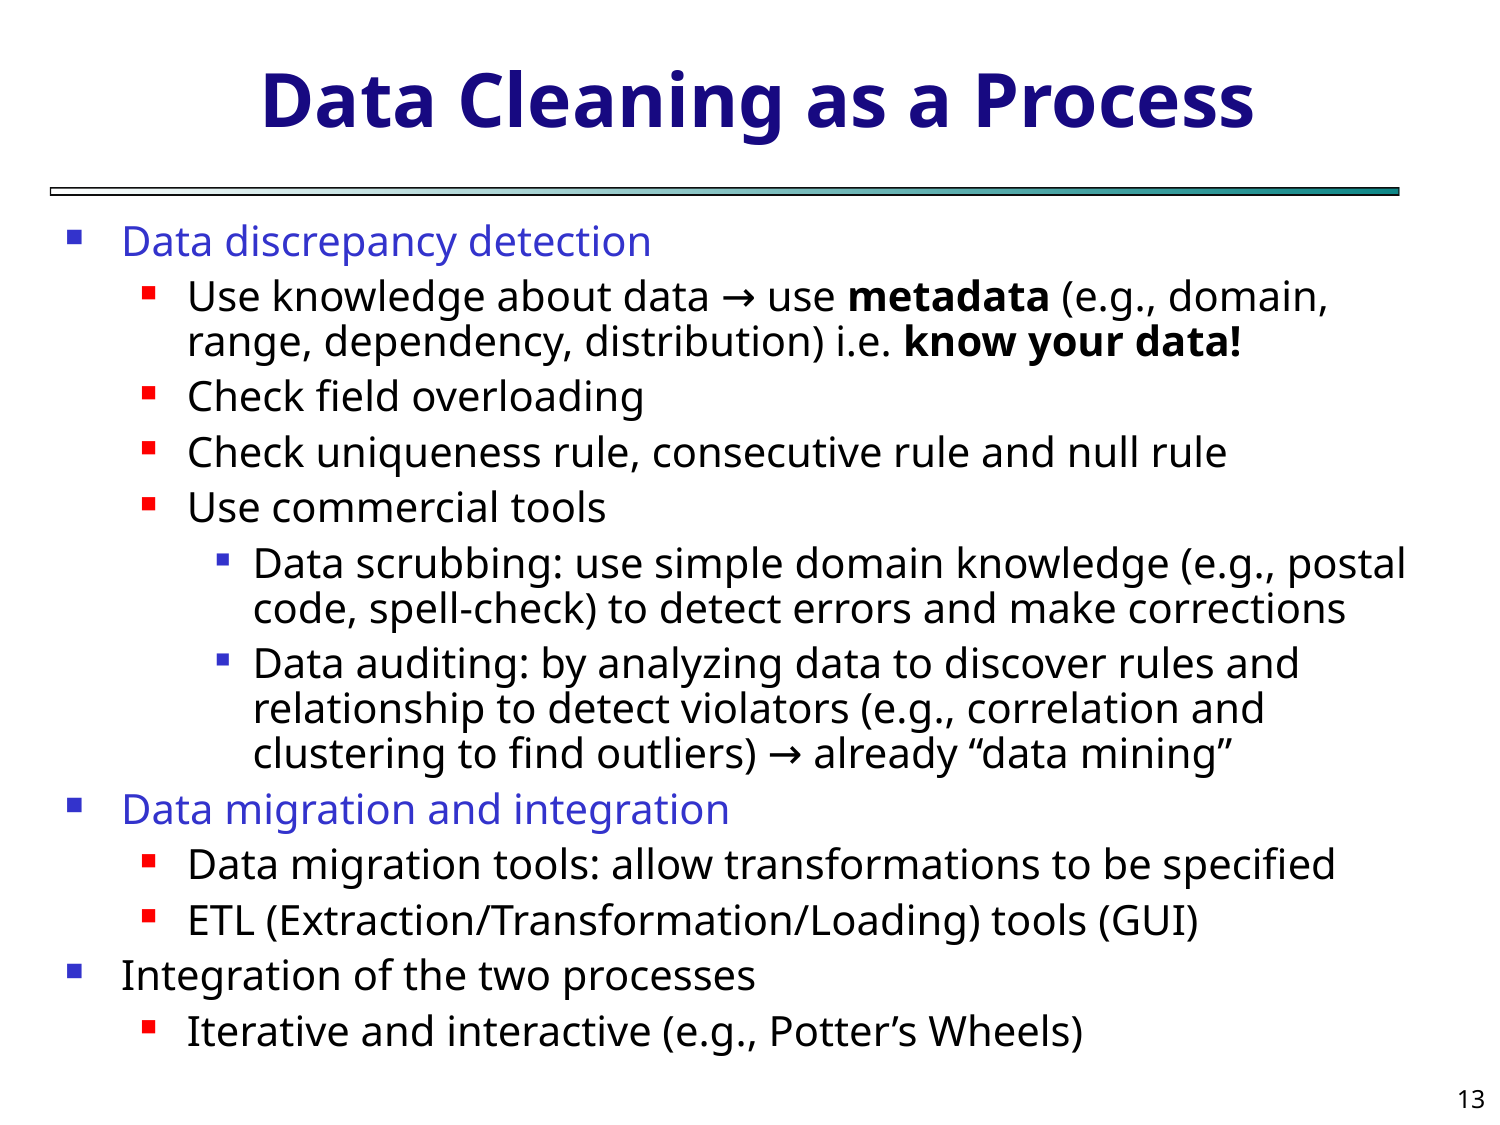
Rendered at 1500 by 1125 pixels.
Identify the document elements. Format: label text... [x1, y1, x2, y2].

title Data Cleaning as a Process [53, 44, 1463, 150]
text_box 1 [1187, 1062, 1500, 1125]
list Data discrepancy detection Use knowledge about data → use metadata (e.g., domain, range, dependency, distribution) i.e. know your data! Check field overloading Check uniqueness rule, consecutive rule and null rule Use commercial tools Data scrubbing: use simple domain knowledge (e.g., postal code, spell-check) to detect errors and make corrections Data auditing: by analyzing data to discover rules and relationship to detect violators (e.g., correlation and clustering to find outliers) → already “data mining” Data migration and integration Data migration tools: allow transformations to be specified ETL (Extraction/Transformation/Loading) tools (GUI) Integration of the two processes Iterative and interactive (e.g., Potter’s Wheels) [50, 212, 1450, 1107]
